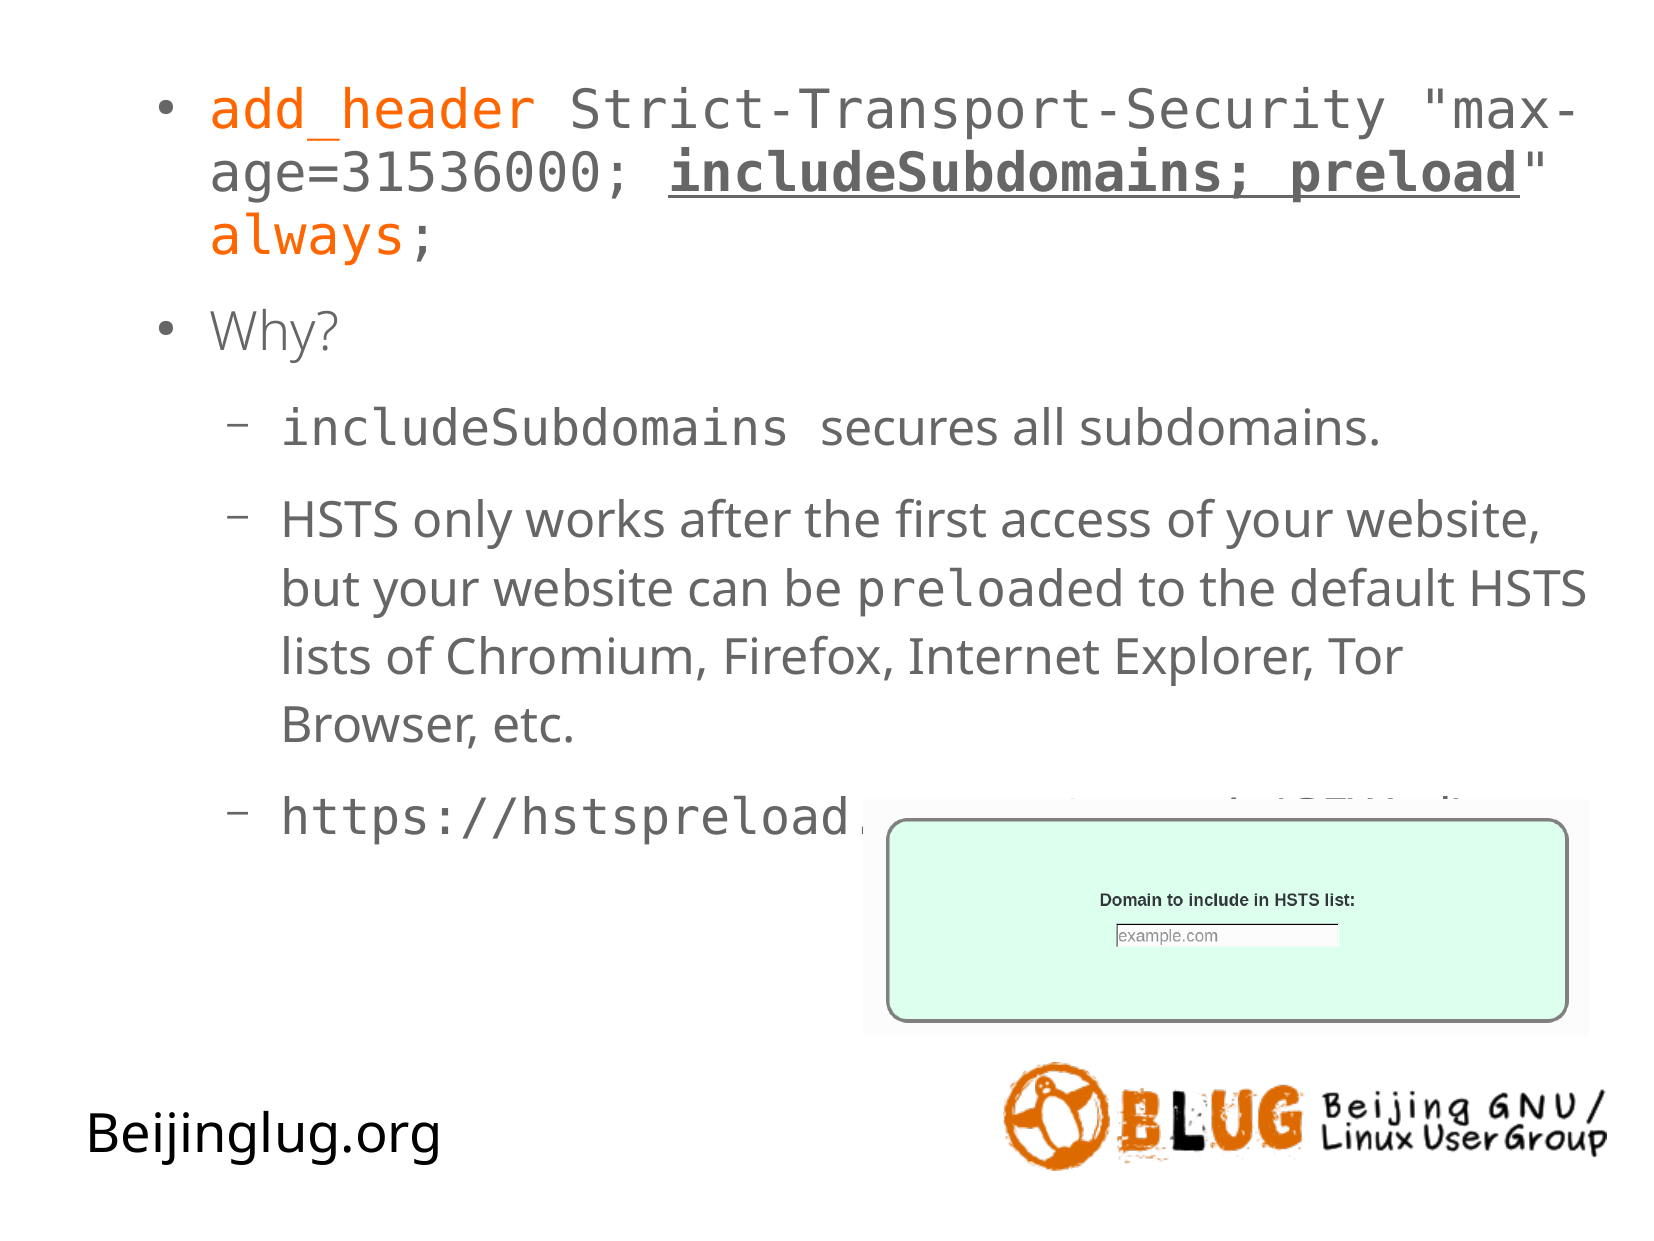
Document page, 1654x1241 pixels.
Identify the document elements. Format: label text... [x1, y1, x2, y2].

list add_header Strict-Transport-Security "max-age=31536000; includeSubdomains; preload" always; Why? includeSubdomains secures all subdomains. HSTS only works after the first access of your website, but your website can be preloaded to the default HSTS lists of Chromium, Firefox, Internet Explorer, Tor Browser, etc. https://hstspreload.appspot.com/ (GFWed) [138, 77, 1612, 1020]
picture [863, 799, 1589, 1036]
picture [1003, 1062, 1607, 1171]
